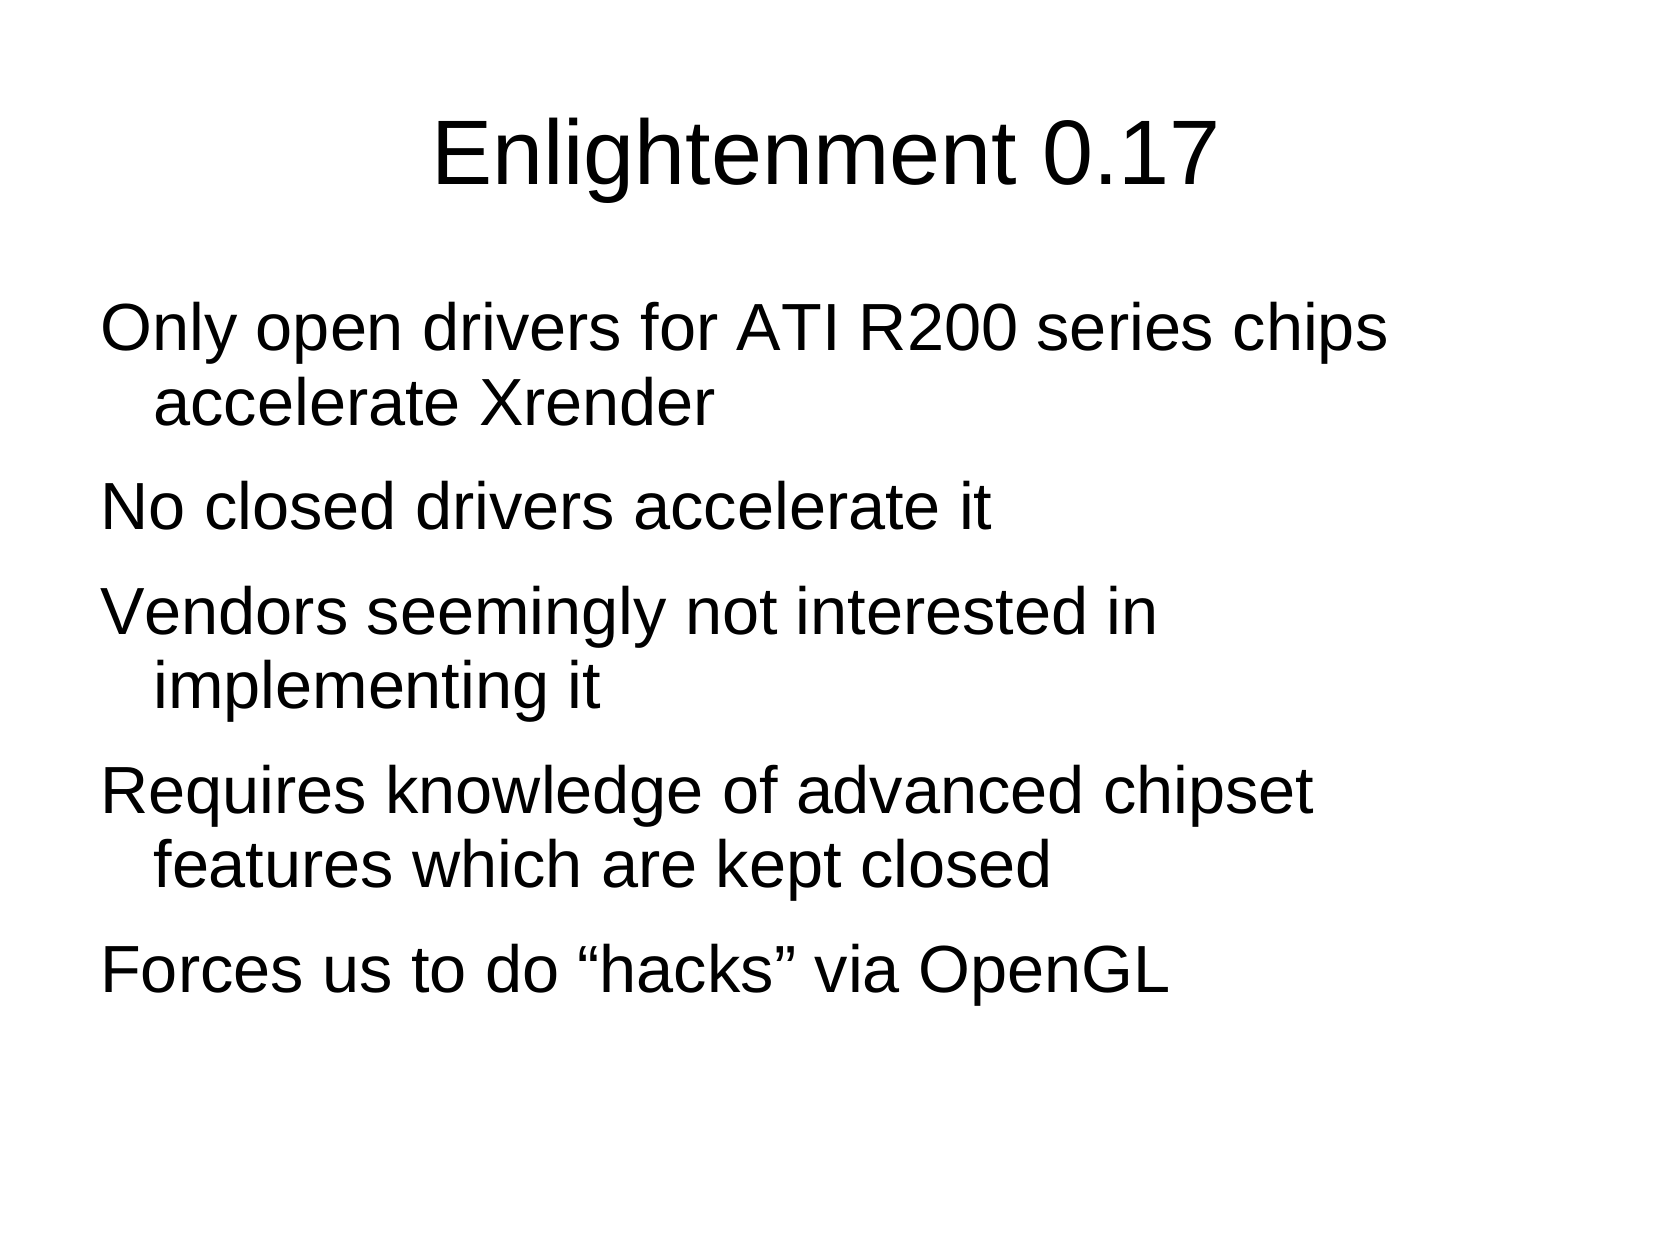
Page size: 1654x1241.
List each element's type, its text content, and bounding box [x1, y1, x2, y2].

list Only open drivers for ATI R200 series chips accelerate Xrender No closed drivers accelerate it Vendors seemingly not interested in implementing it Requires knowledge of advanced chipset features which are kept closed Forces us to do “hacks” via OpenGL [82, 290, 1571, 1095]
title Enlightenment 0.17 [82, 49, 1571, 257]
